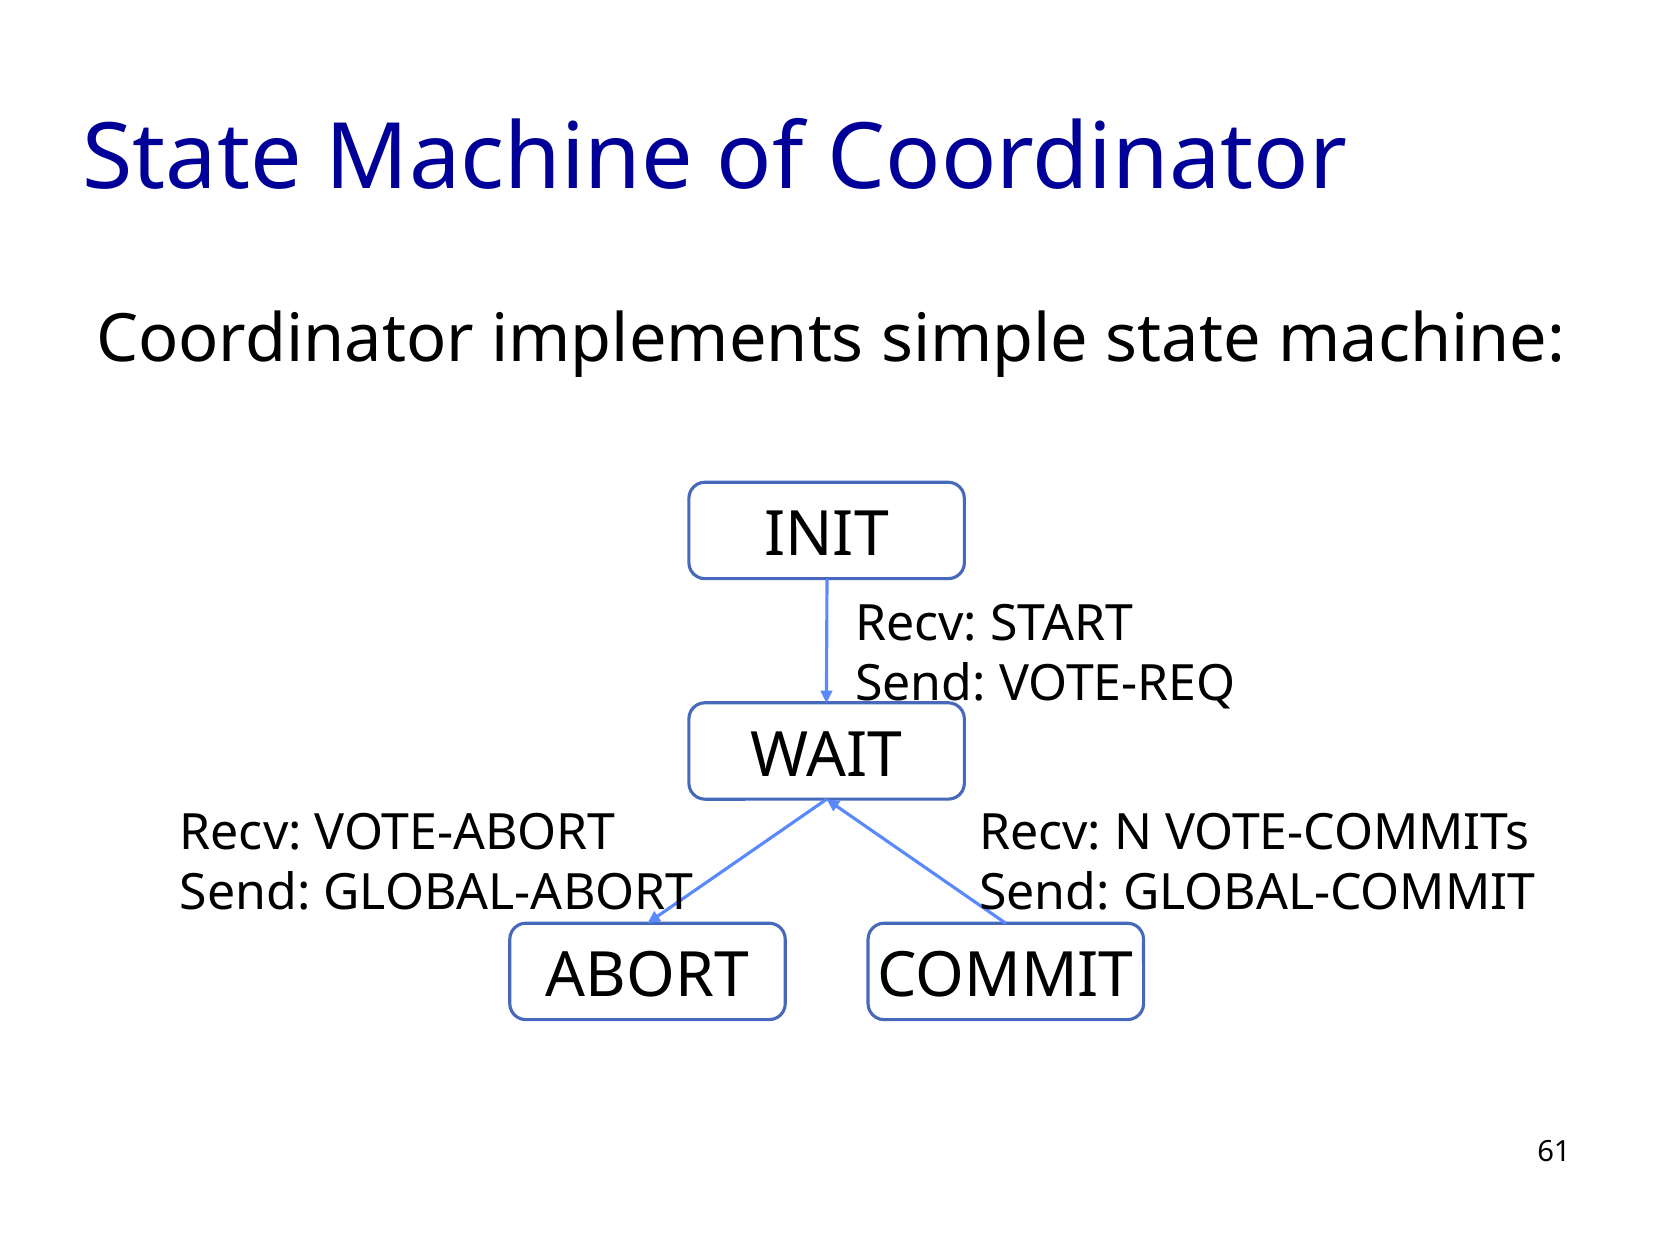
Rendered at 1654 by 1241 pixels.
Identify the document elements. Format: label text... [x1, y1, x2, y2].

list Coordinator implements simple state machine: [60, 290, 1571, 391]
text_box WAIT [688, 702, 965, 800]
text_box COMMIT [868, 923, 1144, 1020]
text_box Recv: START Send: VOTE-REQ [840, 583, 1440, 719]
text_box Recv: N VOTE-COMMITs Send: GLOBAL-COMMIT [964, 792, 1635, 928]
text_box INIT [688, 482, 965, 579]
text_box Recv: VOTE-ABORT Send: GLOBAL-ABORT [164, 792, 813, 928]
text_box ABORT [509, 928, 786, 1020]
title State Machine of Coordinator [82, 49, 1571, 257]
